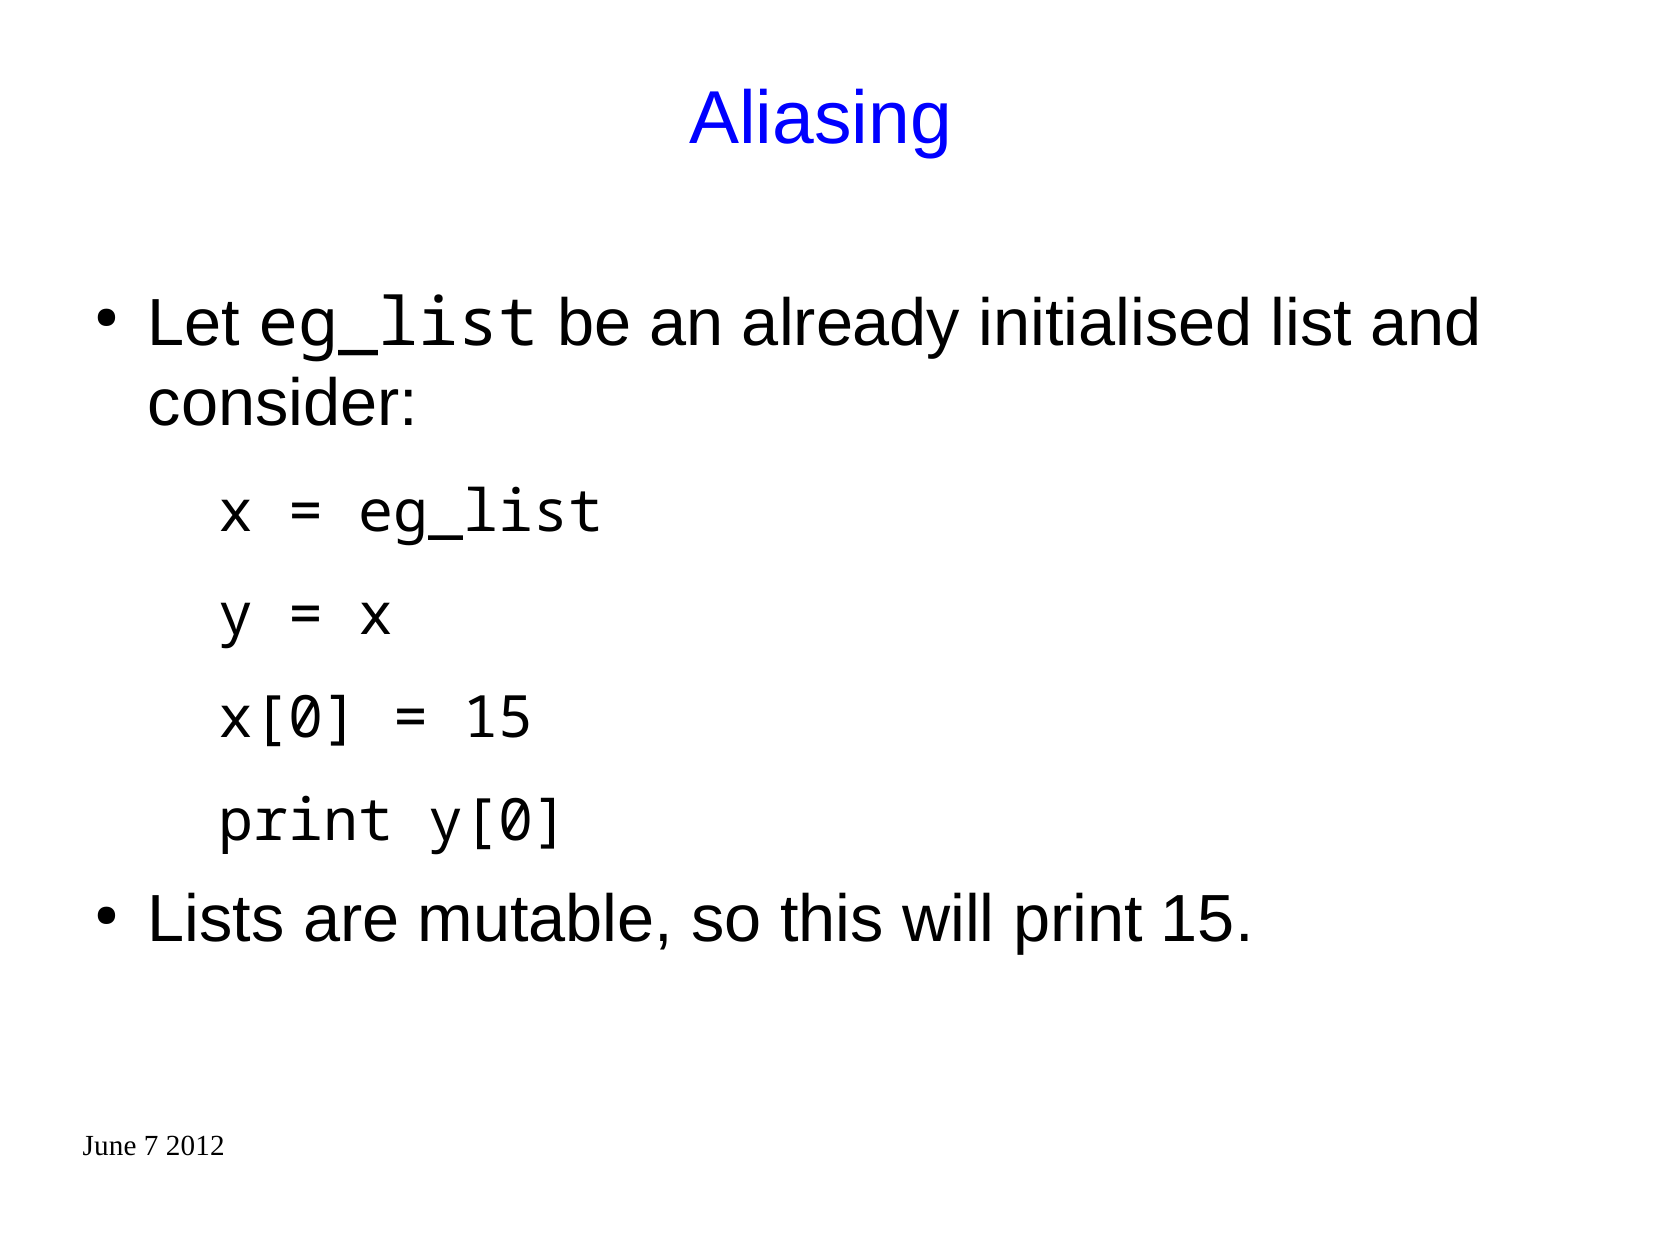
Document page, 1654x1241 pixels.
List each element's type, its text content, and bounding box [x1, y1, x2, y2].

title Aliasing [76, 58, 1565, 178]
list Let eg_list be an already initialised list and consider: x = eg_list y = x x[0] = 15 print y[0] Lists are mutable, so this will print 15. [76, 274, 1565, 1093]
